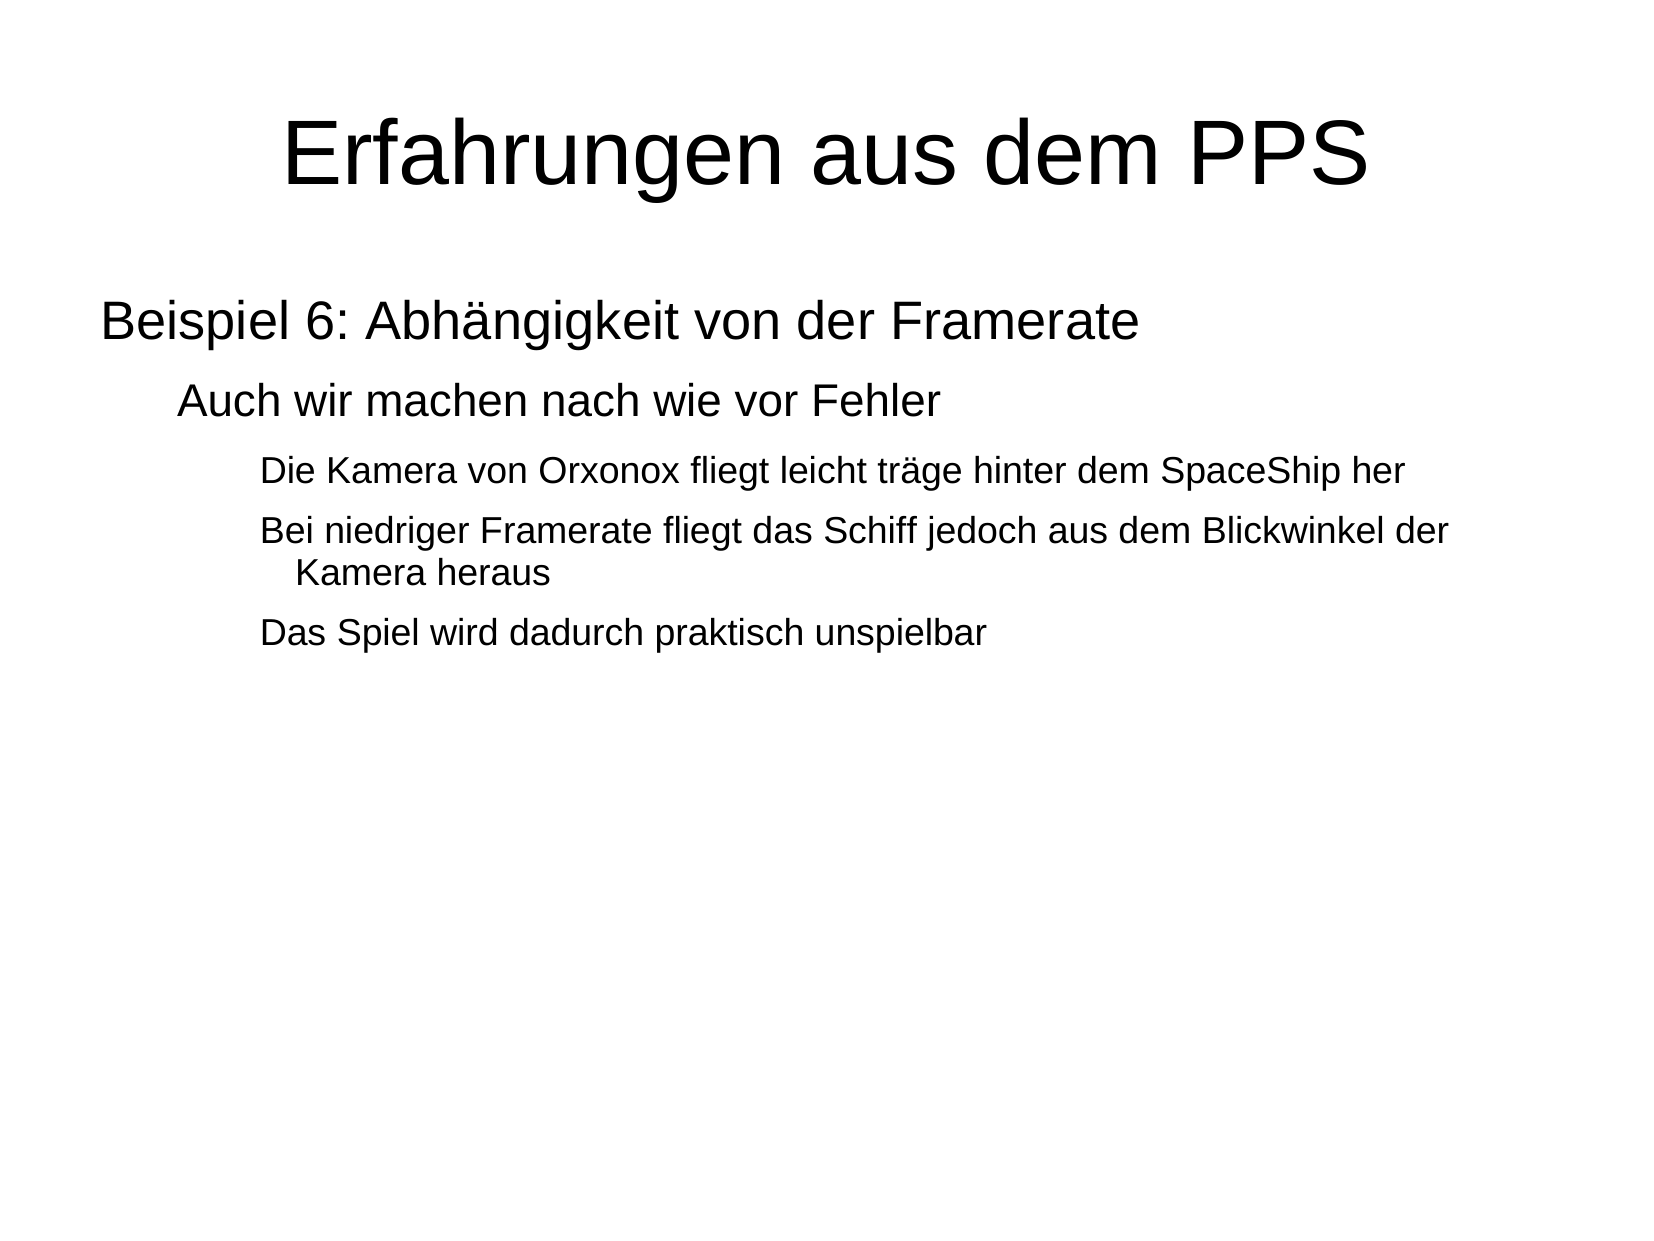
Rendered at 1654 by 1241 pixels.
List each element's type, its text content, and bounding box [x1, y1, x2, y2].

list Beispiel 6: Abhängigkeit von der Framerate Auch wir machen nach wie vor Fehler Die Kamera von Orxonox fliegt leicht träge hinter dem SpaceShip her Bei niedriger Framerate fliegt das Schiff jedoch aus dem Blickwinkel der Kamera heraus Das Spiel wird dadurch praktisch unspielbar [82, 290, 1571, 1094]
title Erfahrungen aus dem PPS [82, 56, 1571, 250]
